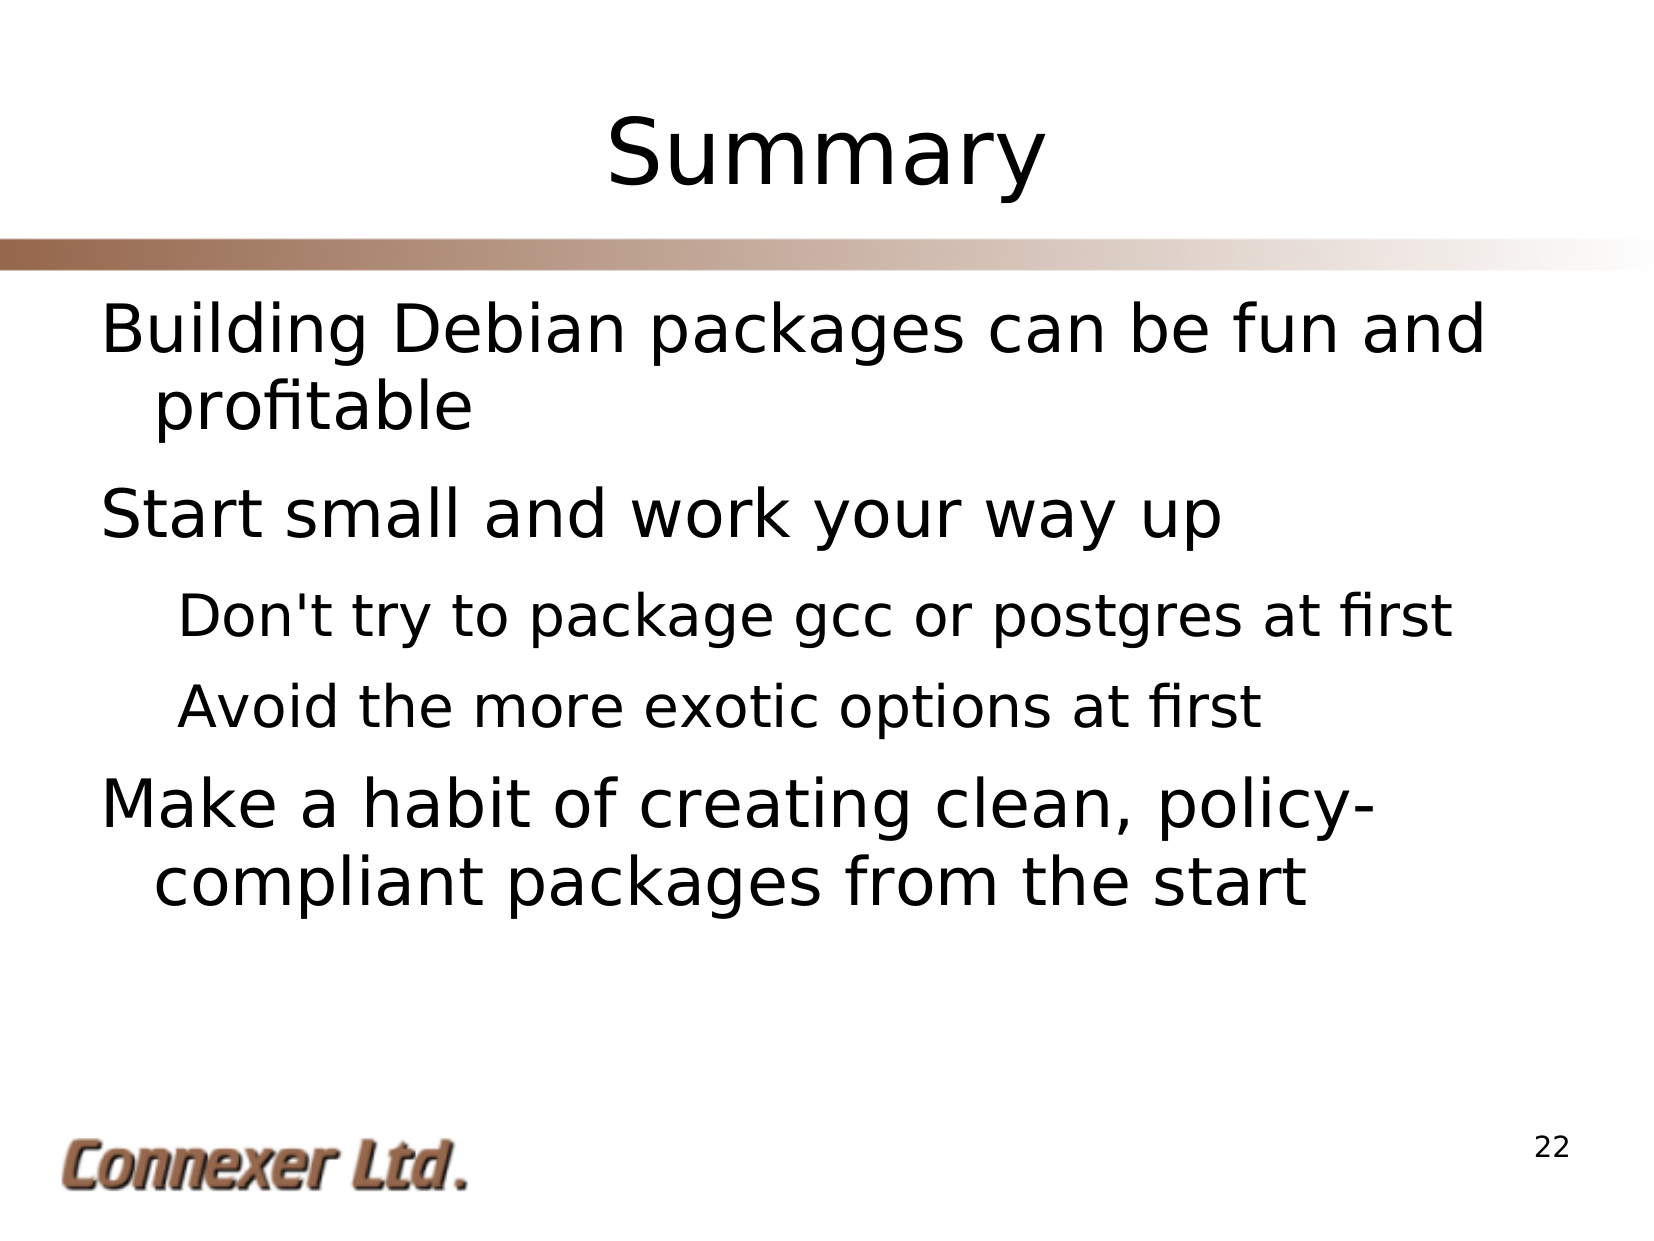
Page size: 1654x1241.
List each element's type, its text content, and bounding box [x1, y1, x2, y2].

title Summary [82, 56, 1571, 250]
list Building Debian packages can be fun and profitable Start small and work your way up Don't try to package gcc or postgres at first Avoid the more exotic options at first Make a habit of creating clean, policy-compliant packages from the start [82, 290, 1571, 1094]
picture [0, 0, 1654, 1241]
